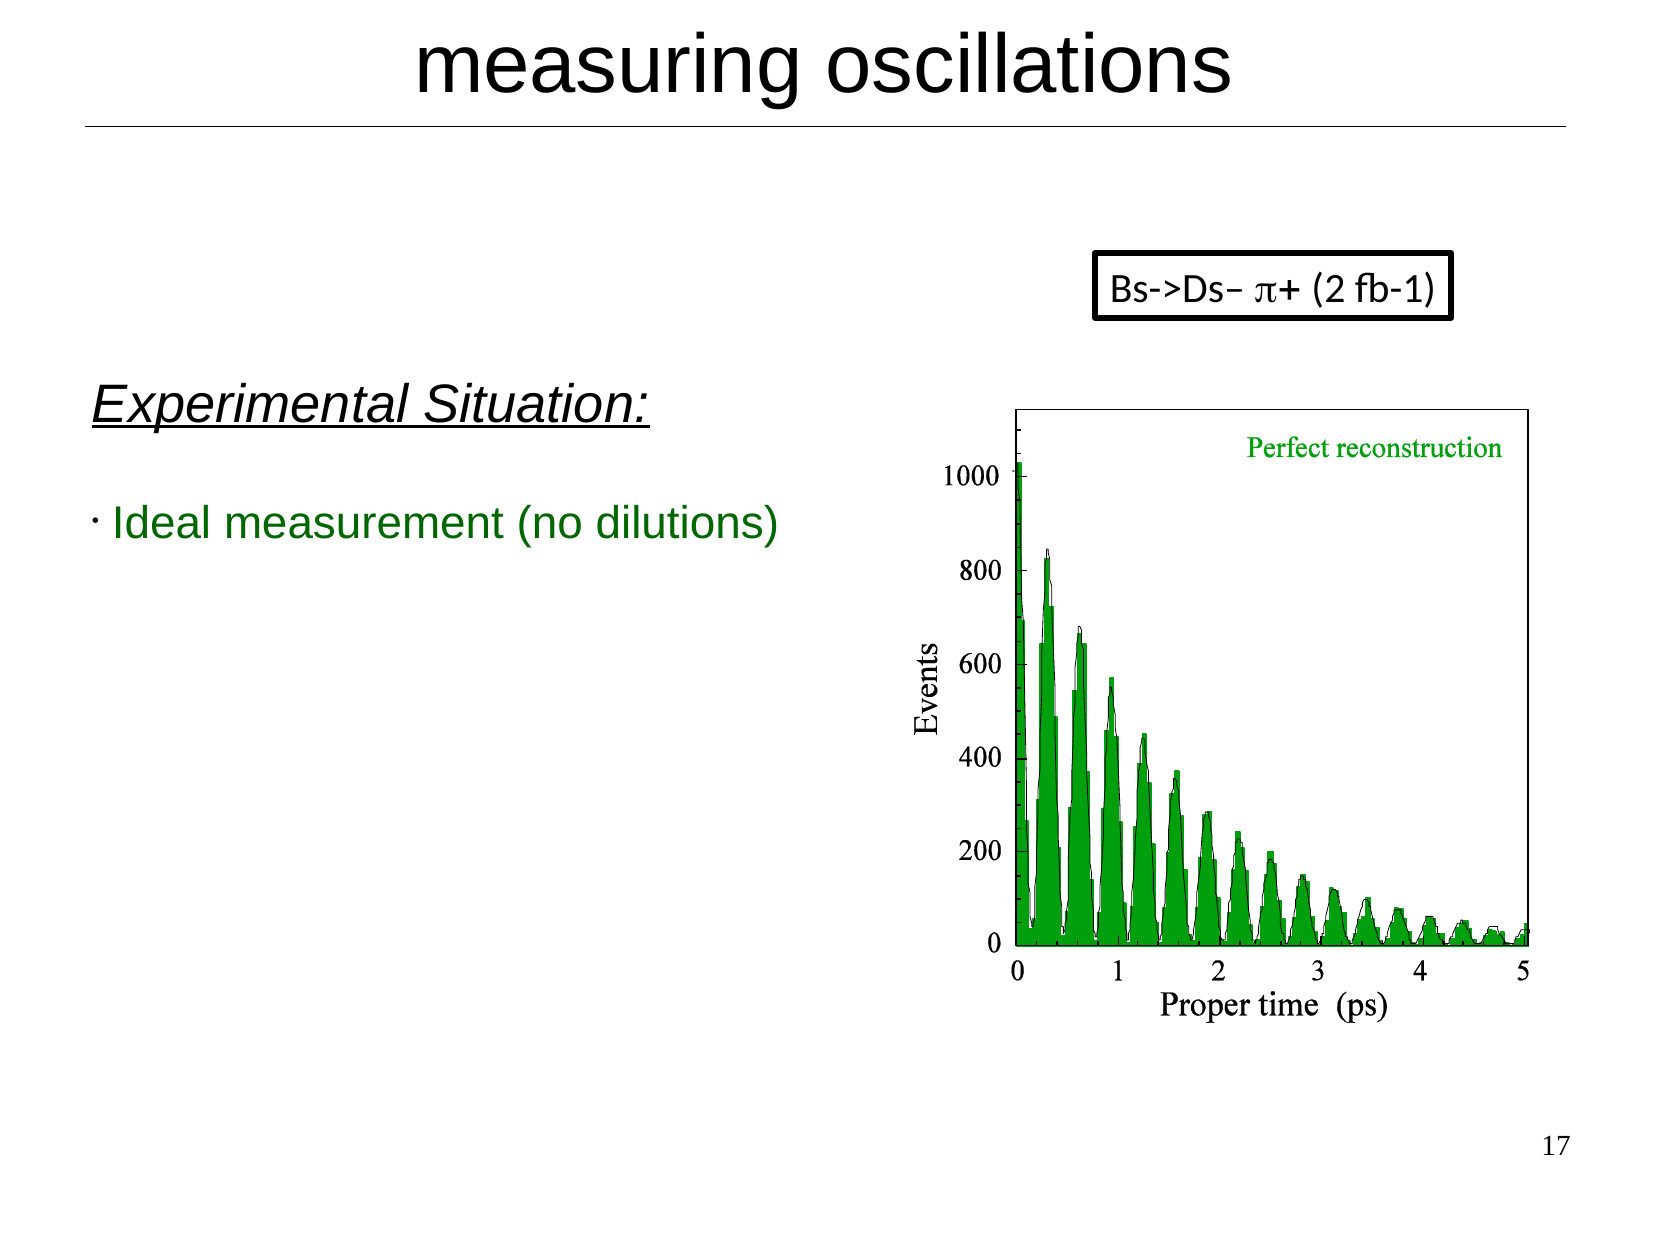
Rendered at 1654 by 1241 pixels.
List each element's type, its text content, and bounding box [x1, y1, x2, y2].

title measuring oscillations [79, 5, 1568, 121]
picture [885, 354, 1595, 1036]
text_box Bs->Ds– p+ (2 fb-1) [1095, 252, 1452, 318]
text_box Experimental Situation: Ideal measurement (no dilutions) [77, 360, 867, 611]
